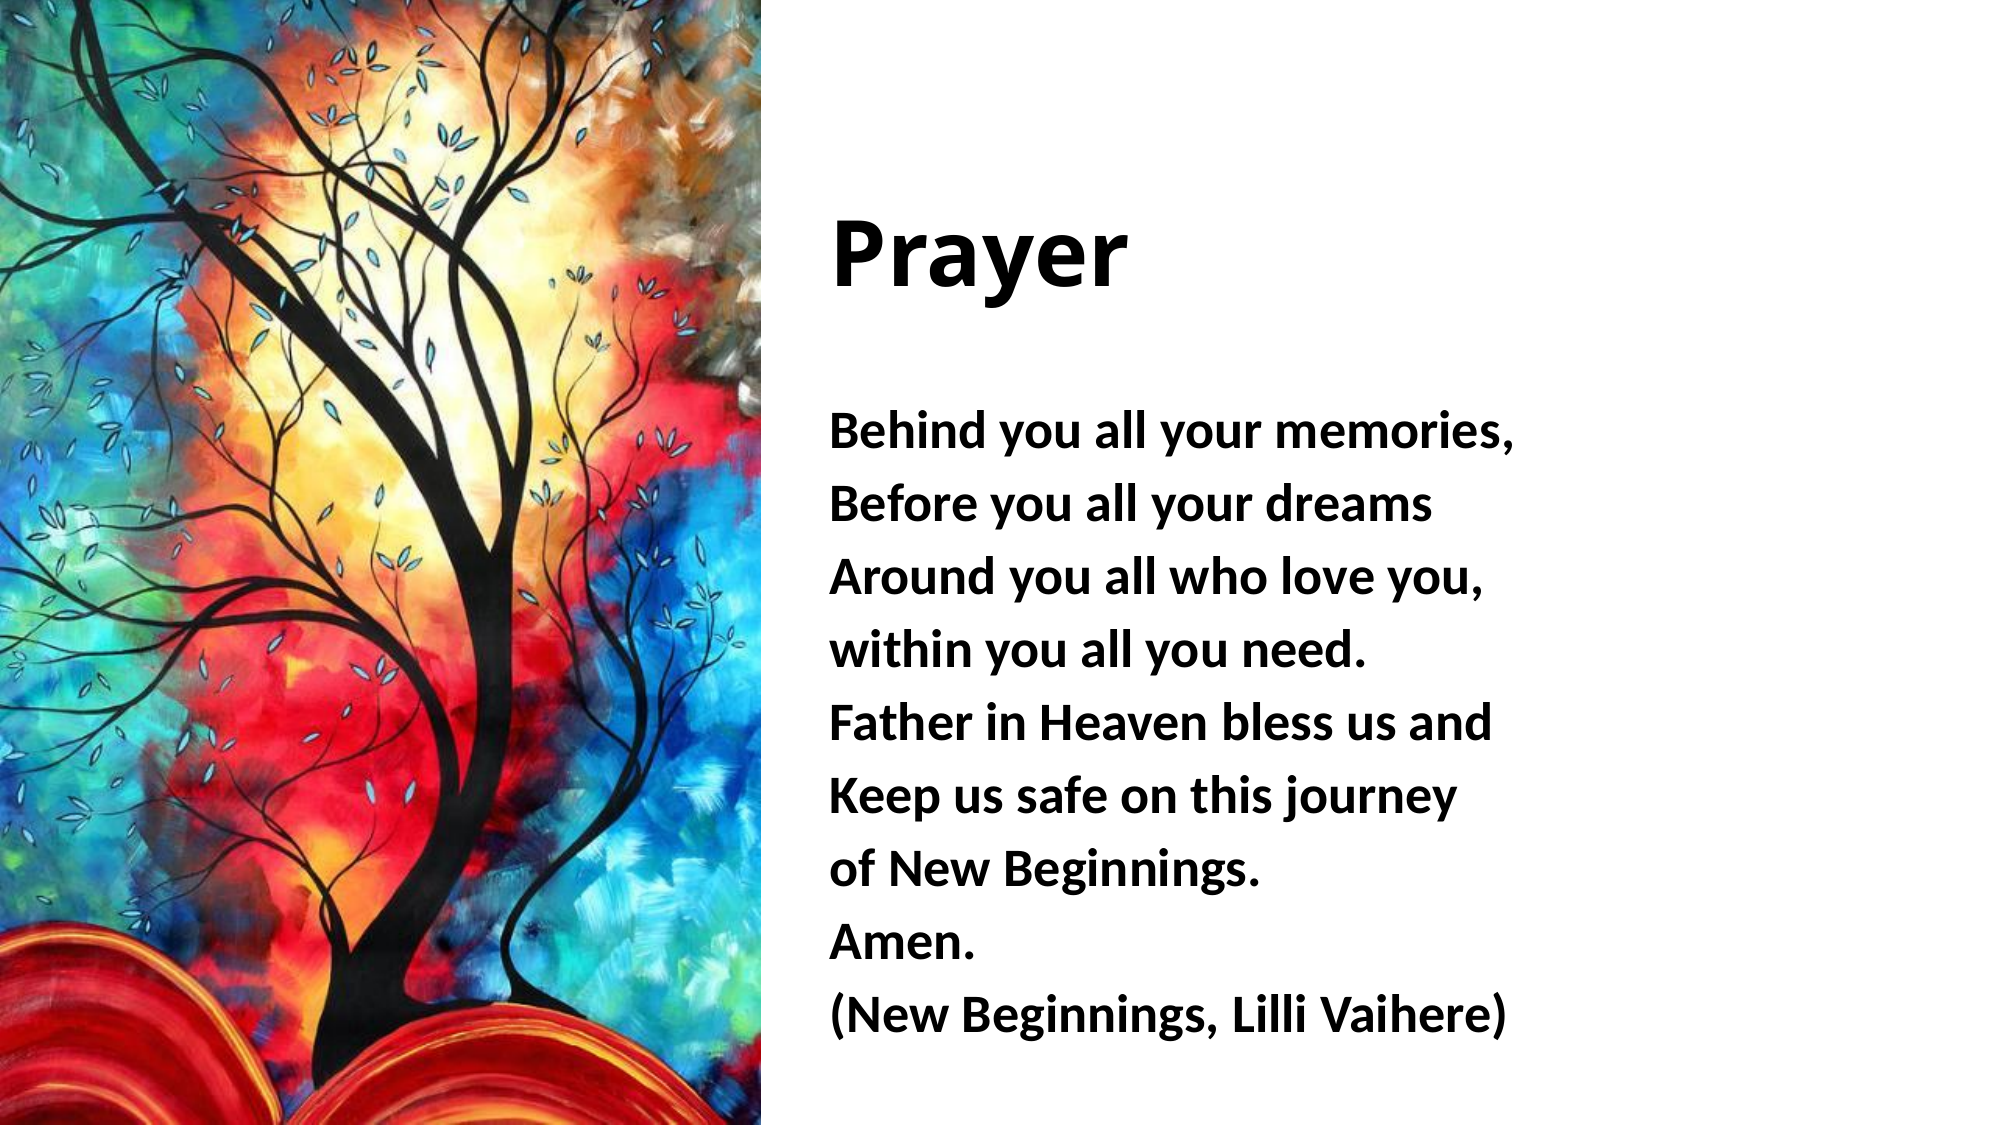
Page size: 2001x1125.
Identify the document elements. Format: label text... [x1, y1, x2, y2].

title Prayer [814, 103, 1896, 315]
picture [0, 0, 761, 1125]
list Behind you all your memories, Before you all your dreams Around you all who love you, within you all you need. Father in Heaven bless us and Keep us safe on this journey of New Beginnings. Amen. (New Beginnings, Lilli Vaihere) [814, 399, 1896, 1084]
